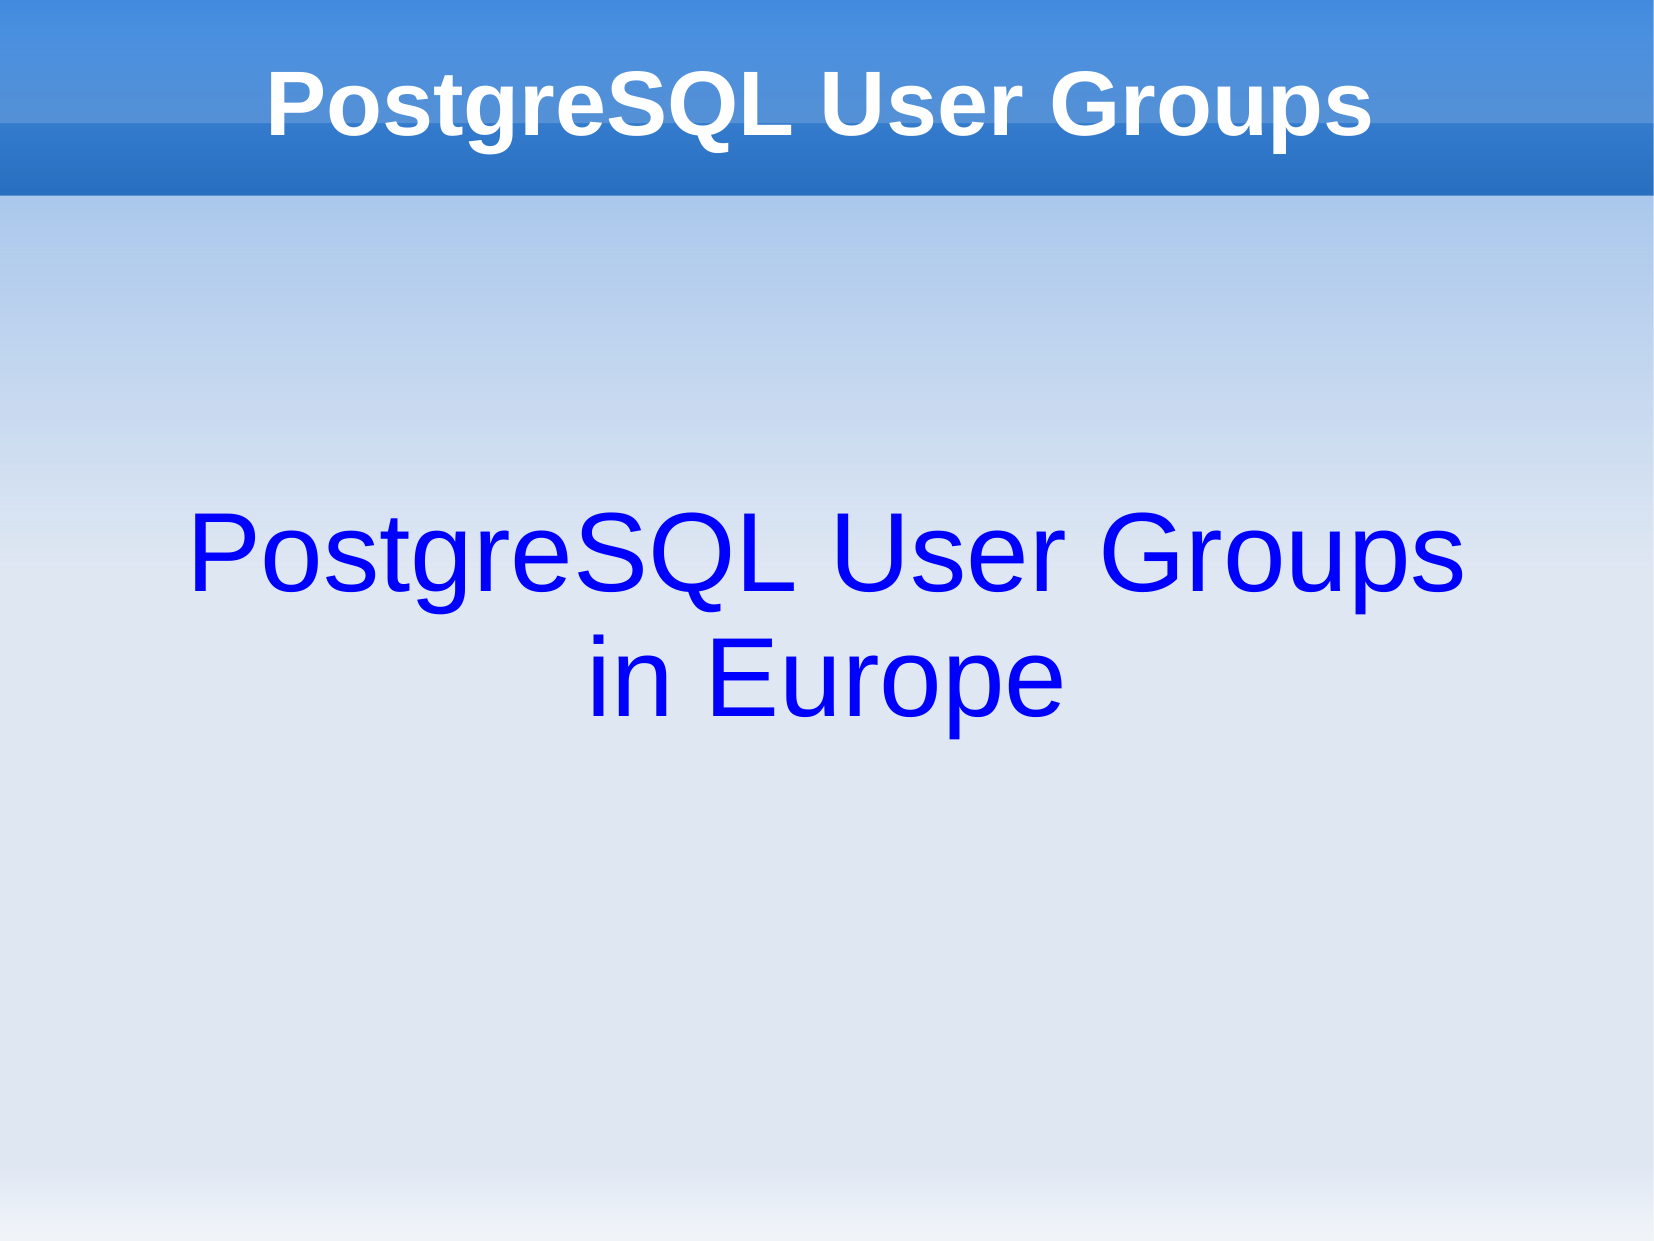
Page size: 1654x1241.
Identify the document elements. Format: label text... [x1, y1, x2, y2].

title PostgreSQL User Groups [76, 0, 1565, 208]
text_box PostgreSQL User Groups in Europe [171, 481, 1483, 748]
picture [0, 0, 1654, 1241]
